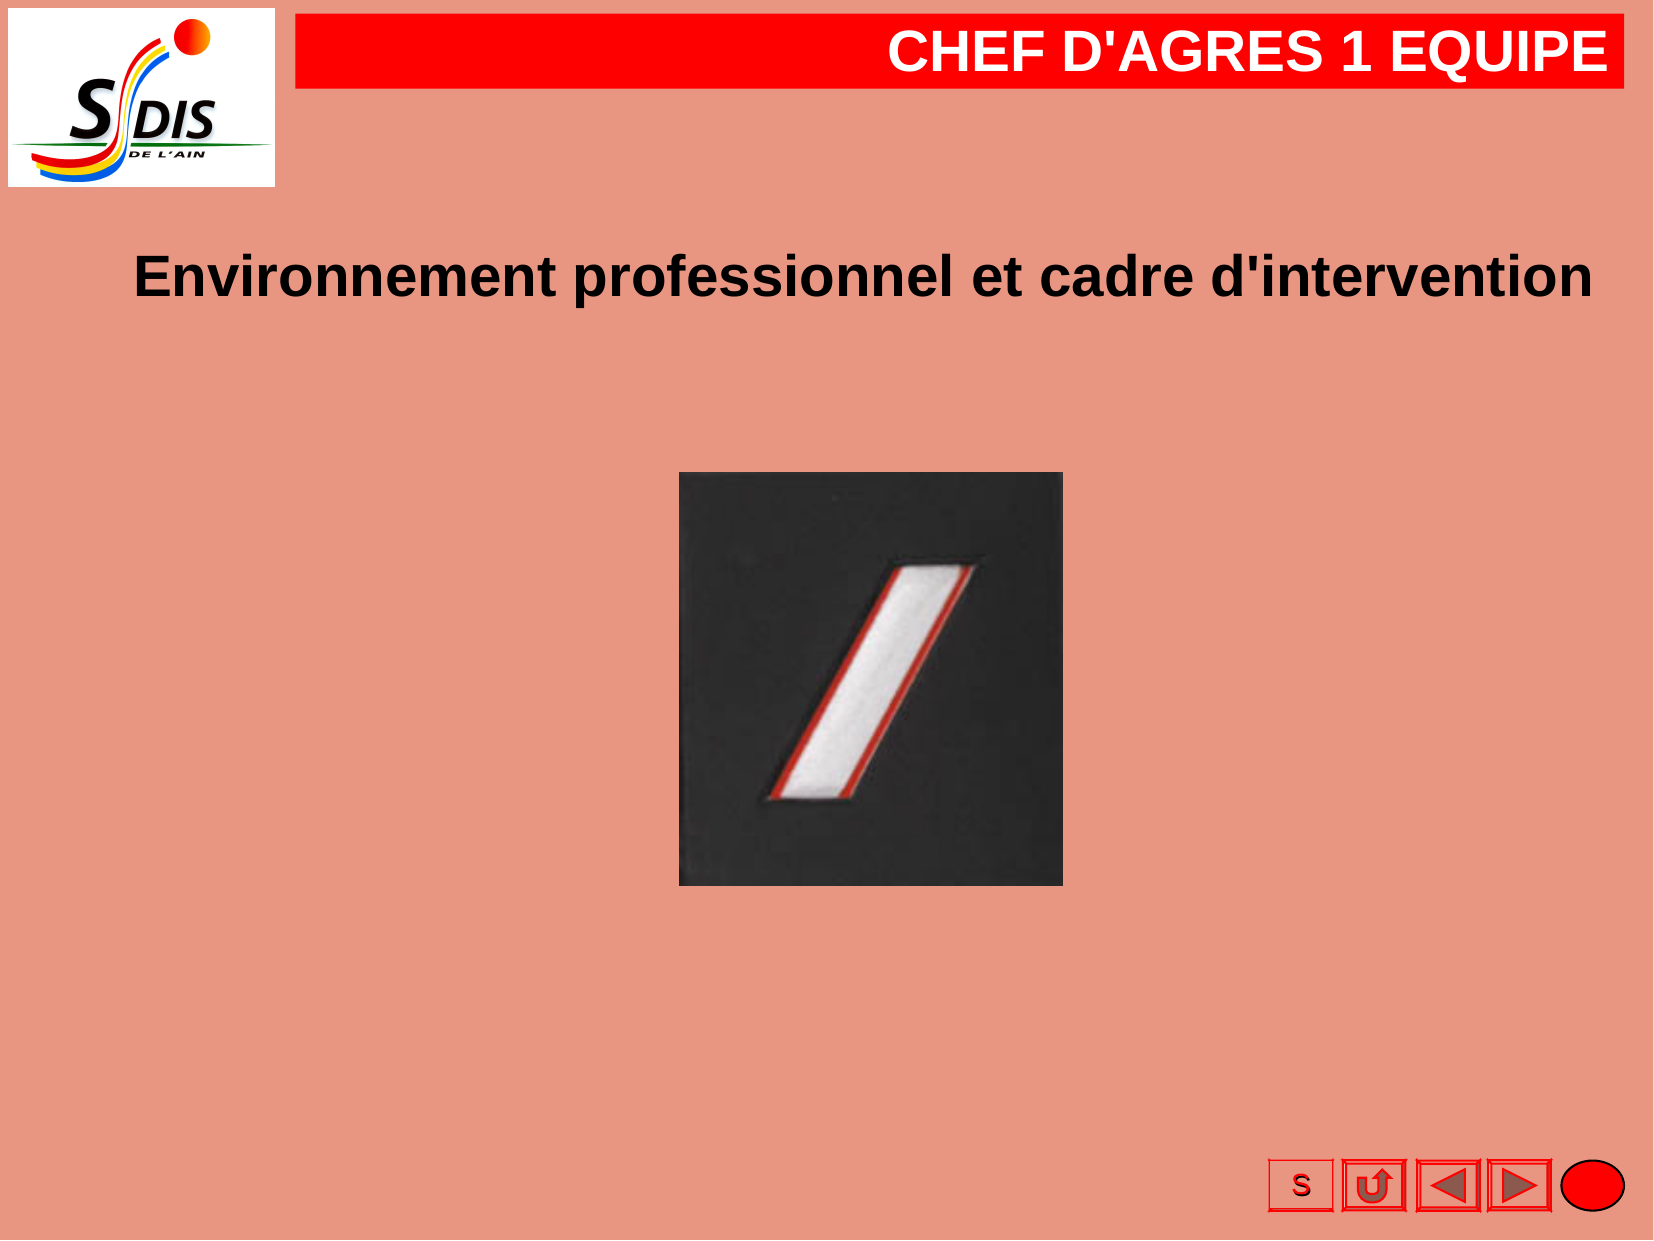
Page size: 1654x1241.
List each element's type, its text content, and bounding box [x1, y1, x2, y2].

text_box Environnement professionnel et cadre d'intervention [118, 236, 1611, 317]
picture [8, 8, 275, 187]
picture [679, 472, 1063, 886]
text_box [1561, 1160, 1625, 1211]
text_box CHEF D'AGRES 1 EQUIPE [295, 13, 1625, 89]
